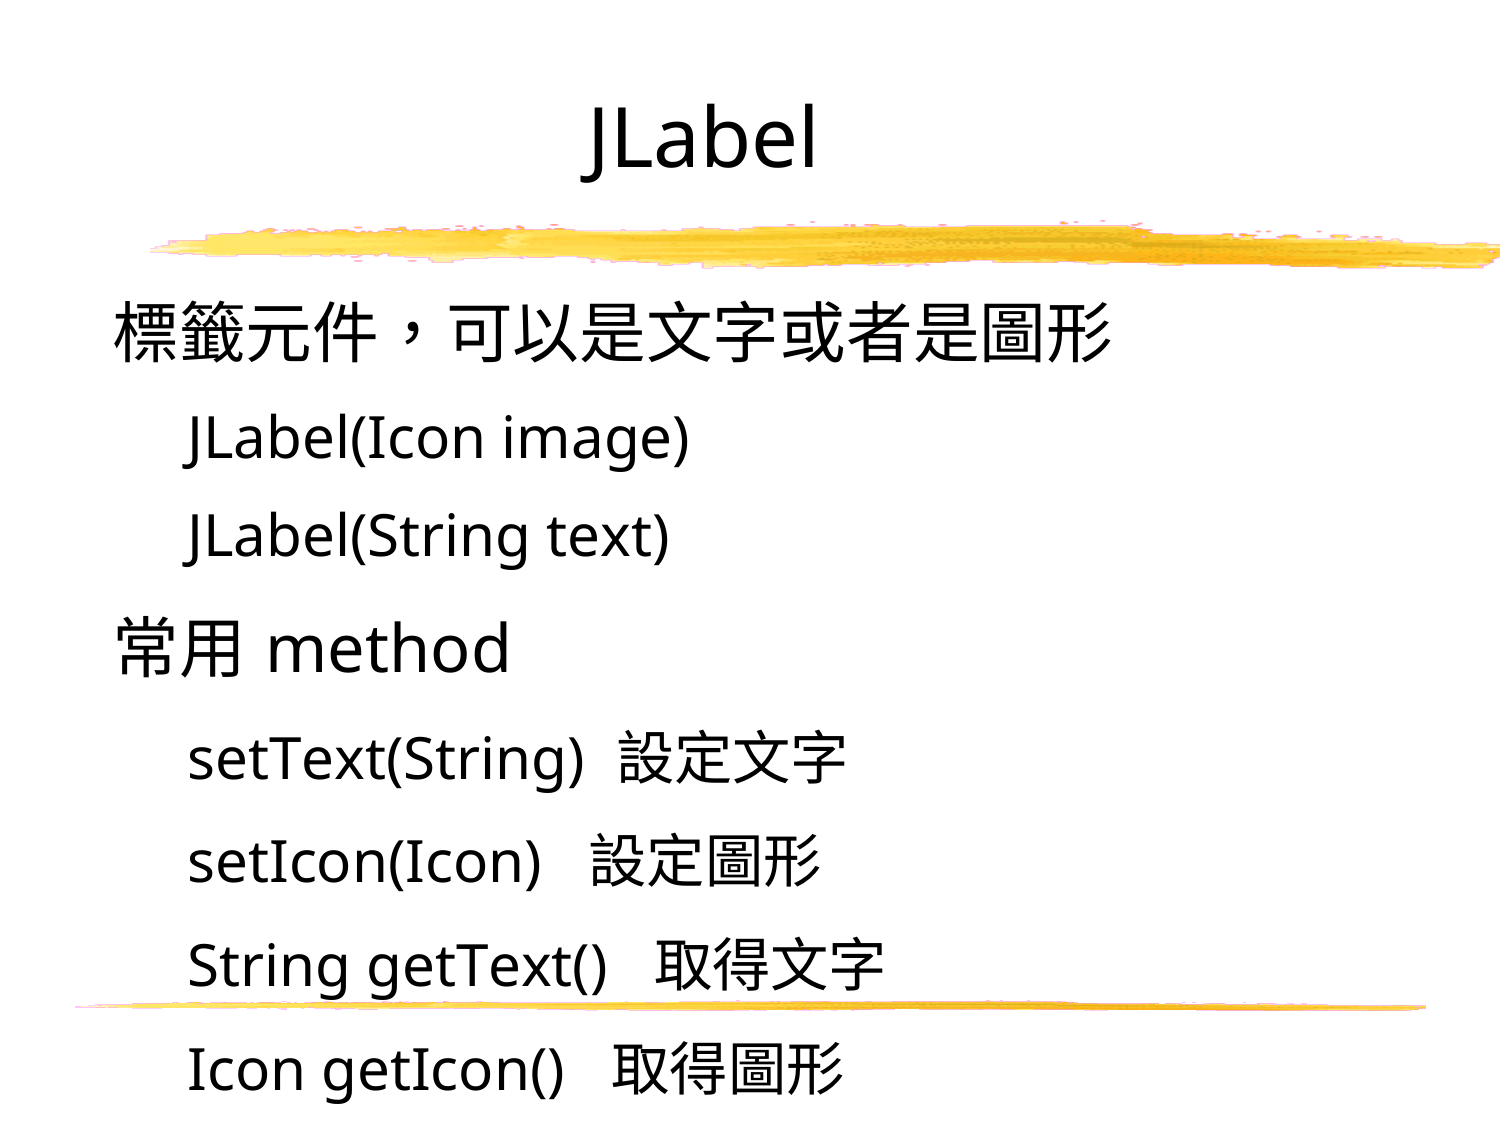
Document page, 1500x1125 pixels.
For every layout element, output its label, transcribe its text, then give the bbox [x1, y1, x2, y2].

picture [150, 215, 1500, 279]
title JLabel [66, 35, 1342, 225]
list 標籤元件，可以是文字或者是圖形 JLabel(Icon image) JLabel(String text) 常用method setText(String) 設定文字 setIcon(Icon) 設定圖形 String getText() 取得文字 Icon getIcon() 取得圖形 參考ui21 [112, 272, 1388, 1000]
picture [75, 999, 1426, 1013]
